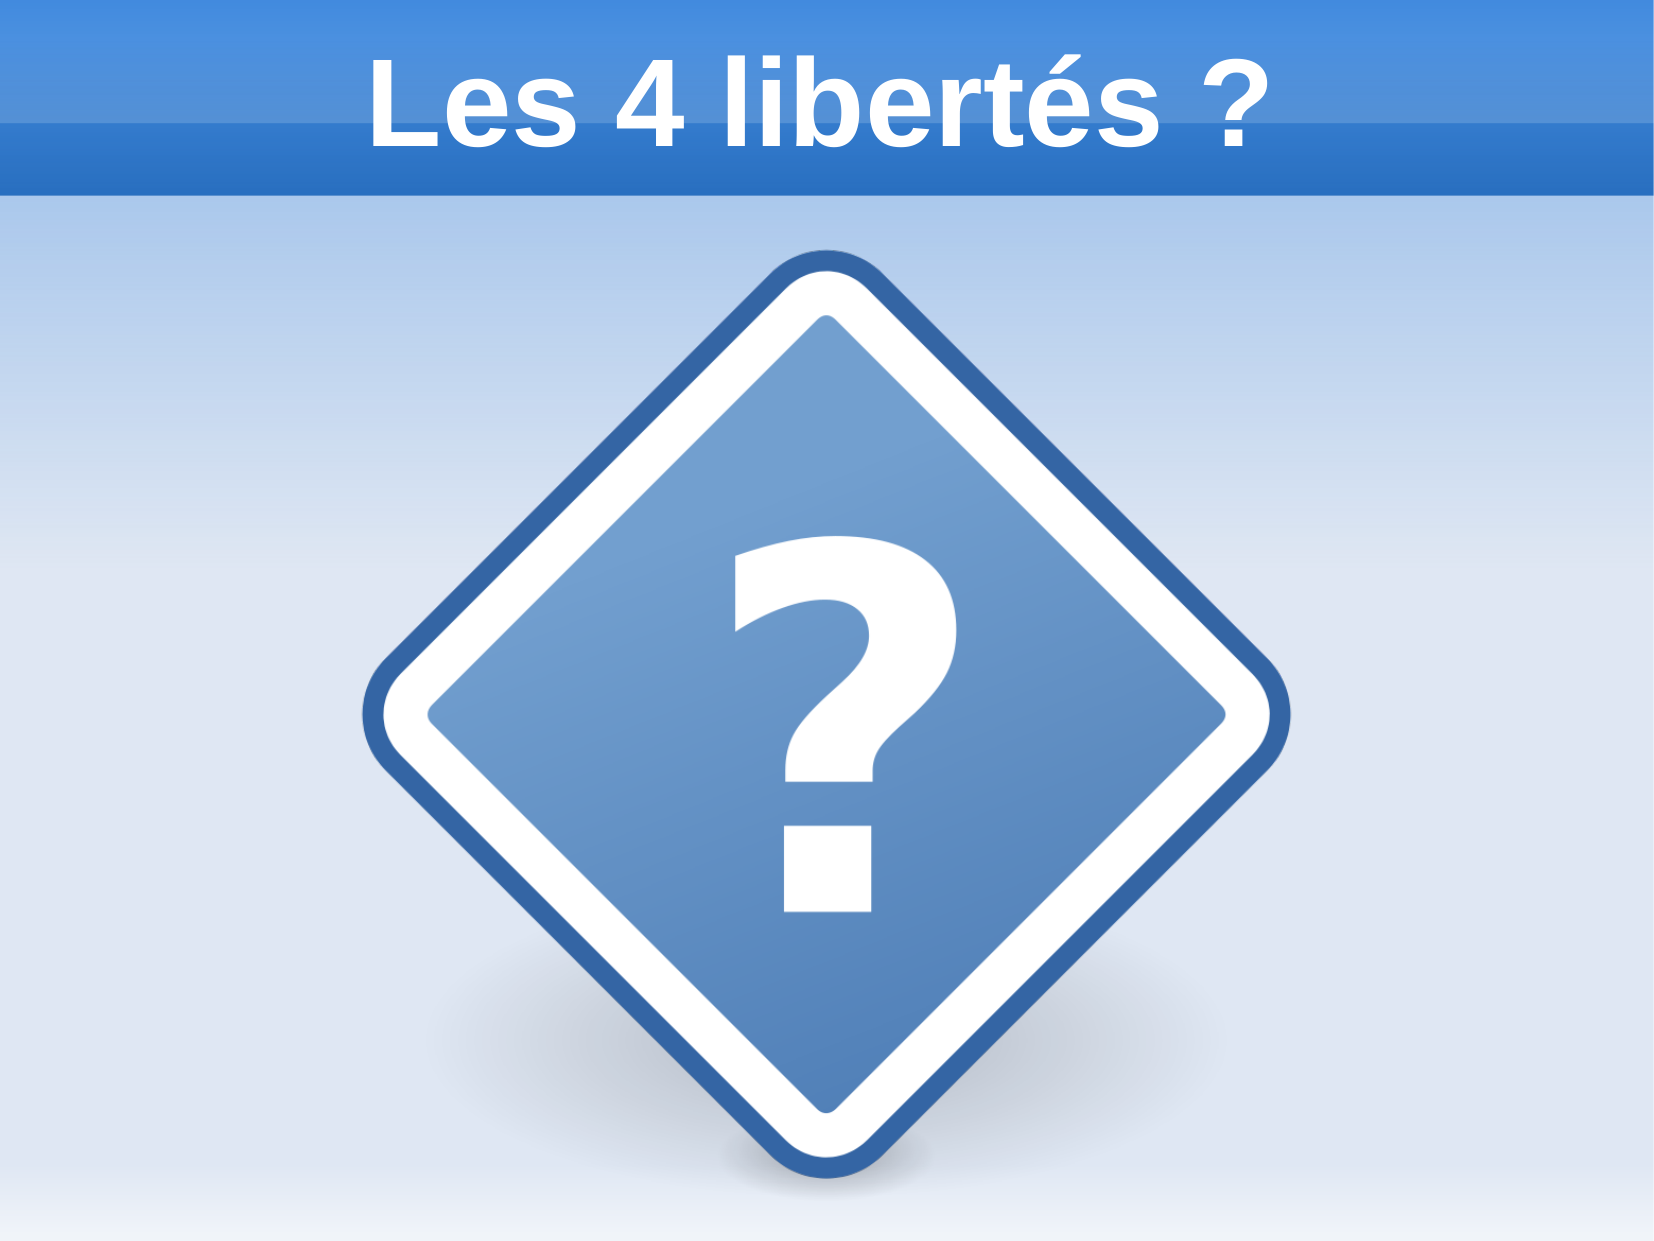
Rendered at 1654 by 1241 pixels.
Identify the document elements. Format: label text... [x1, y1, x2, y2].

picture [0, 0, 1654, 1241]
title Les 4 libertés ? [76, 0, 1565, 208]
